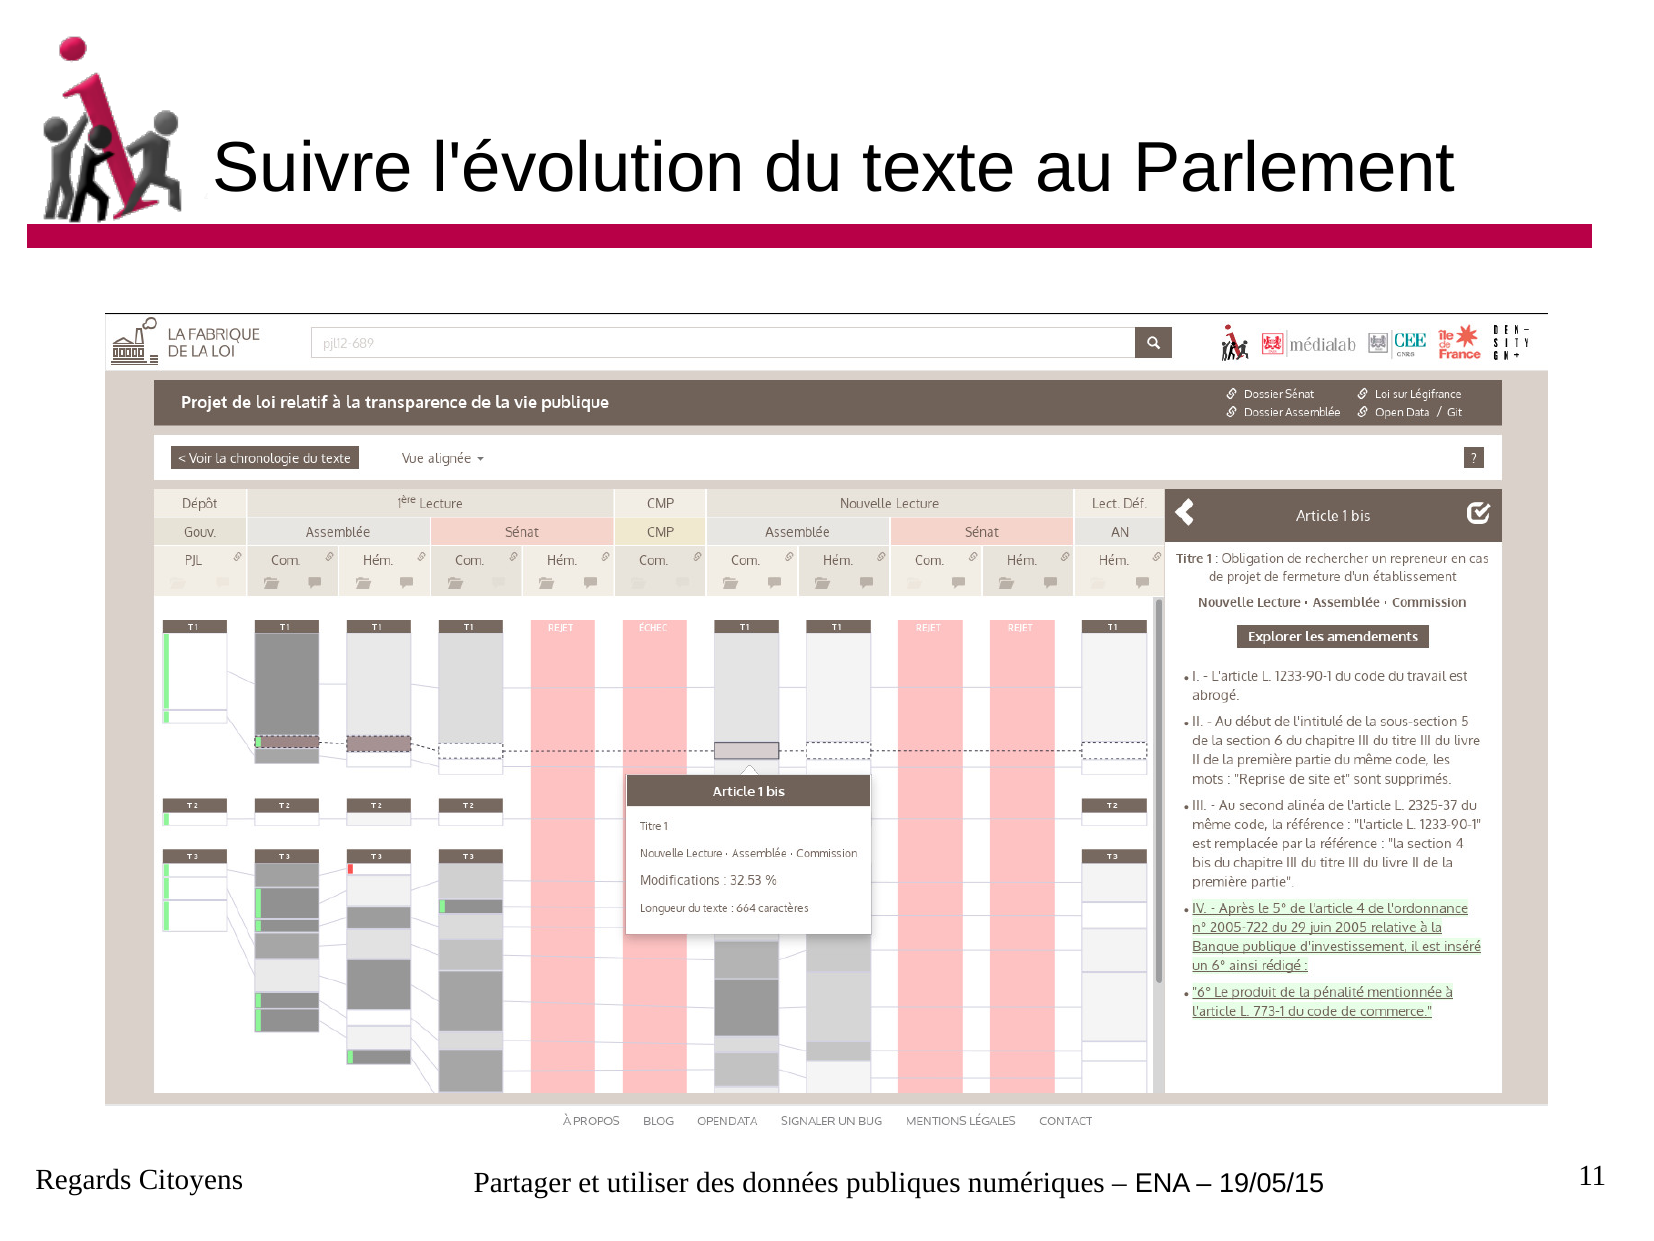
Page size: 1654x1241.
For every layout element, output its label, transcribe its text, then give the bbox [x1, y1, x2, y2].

picture [27, 31, 208, 224]
picture [105, 313, 1548, 1133]
title Suivre l'évolution du texte au Parlement [212, 70, 1647, 264]
